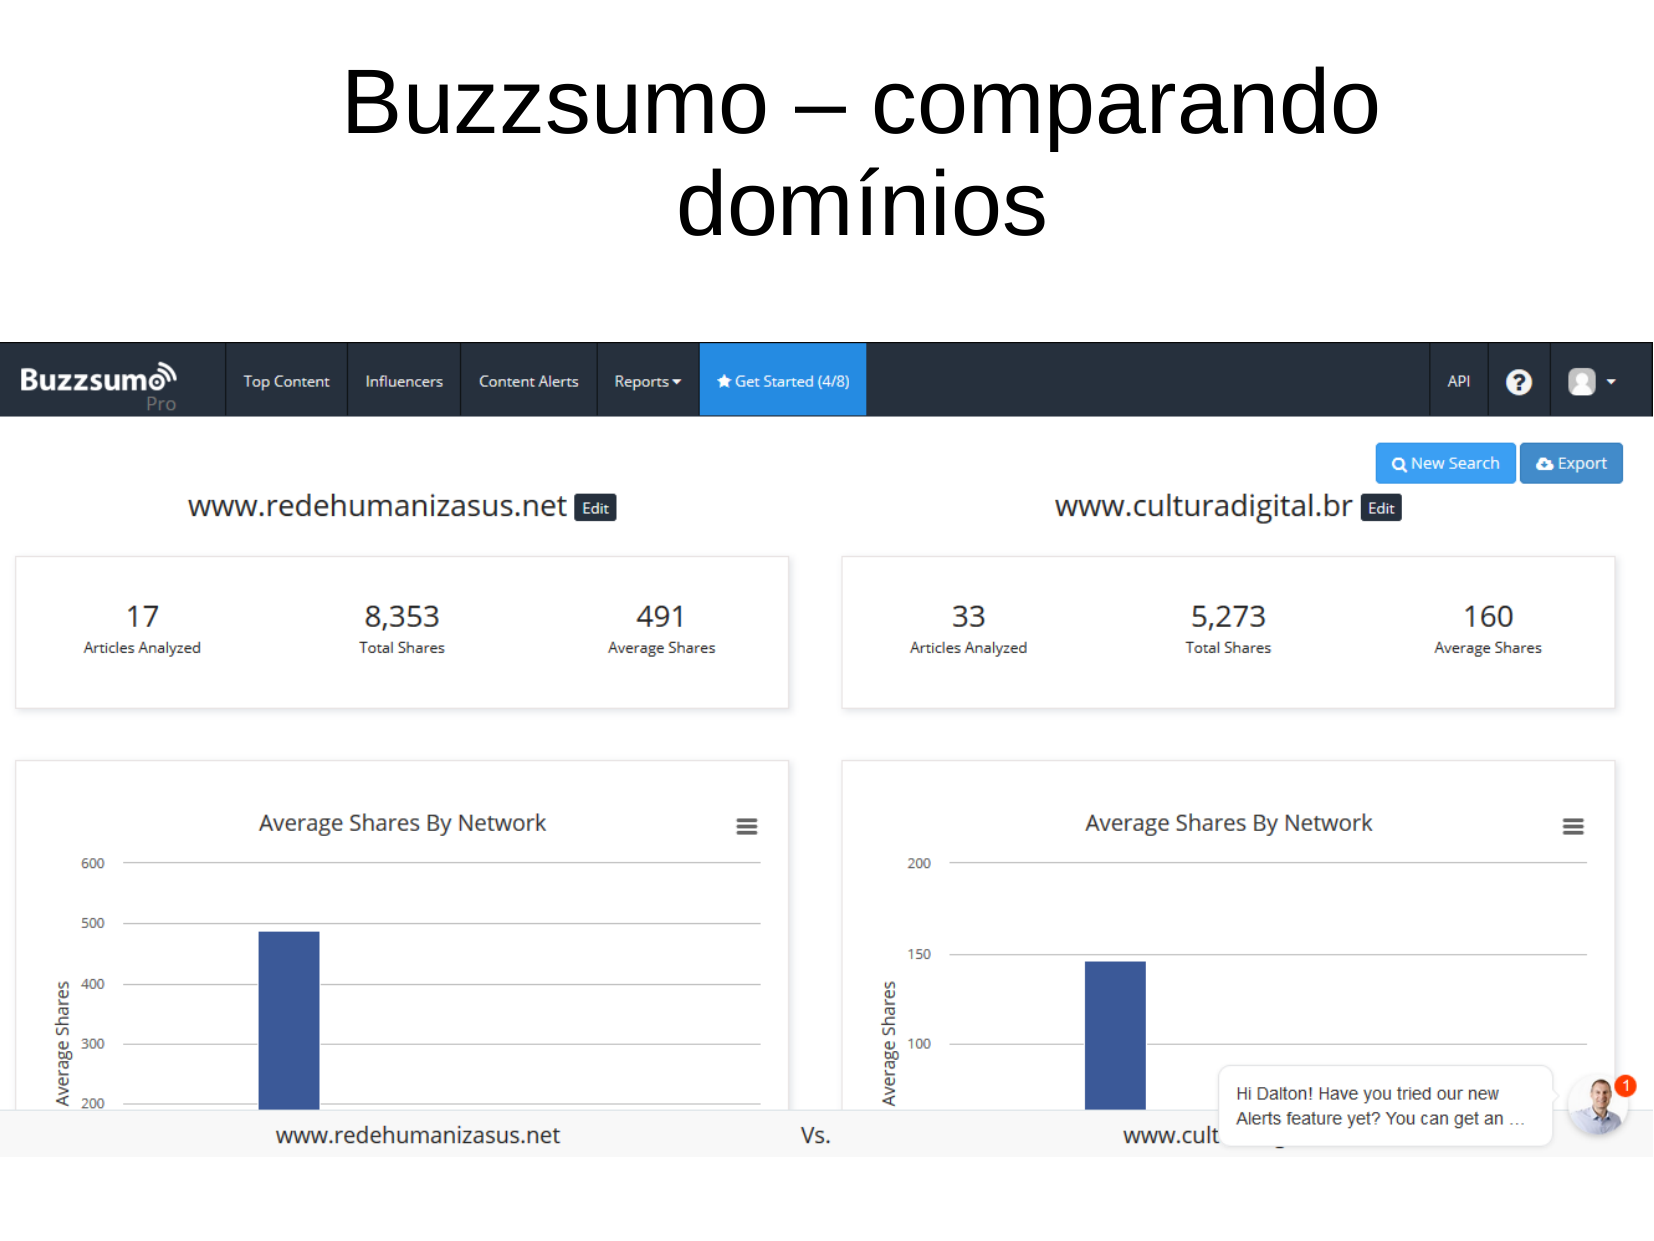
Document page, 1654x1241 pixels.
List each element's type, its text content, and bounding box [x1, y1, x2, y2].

title Buzzsumo – comparando domínios [82, 49, 1571, 257]
picture [0, 342, 1653, 1157]
